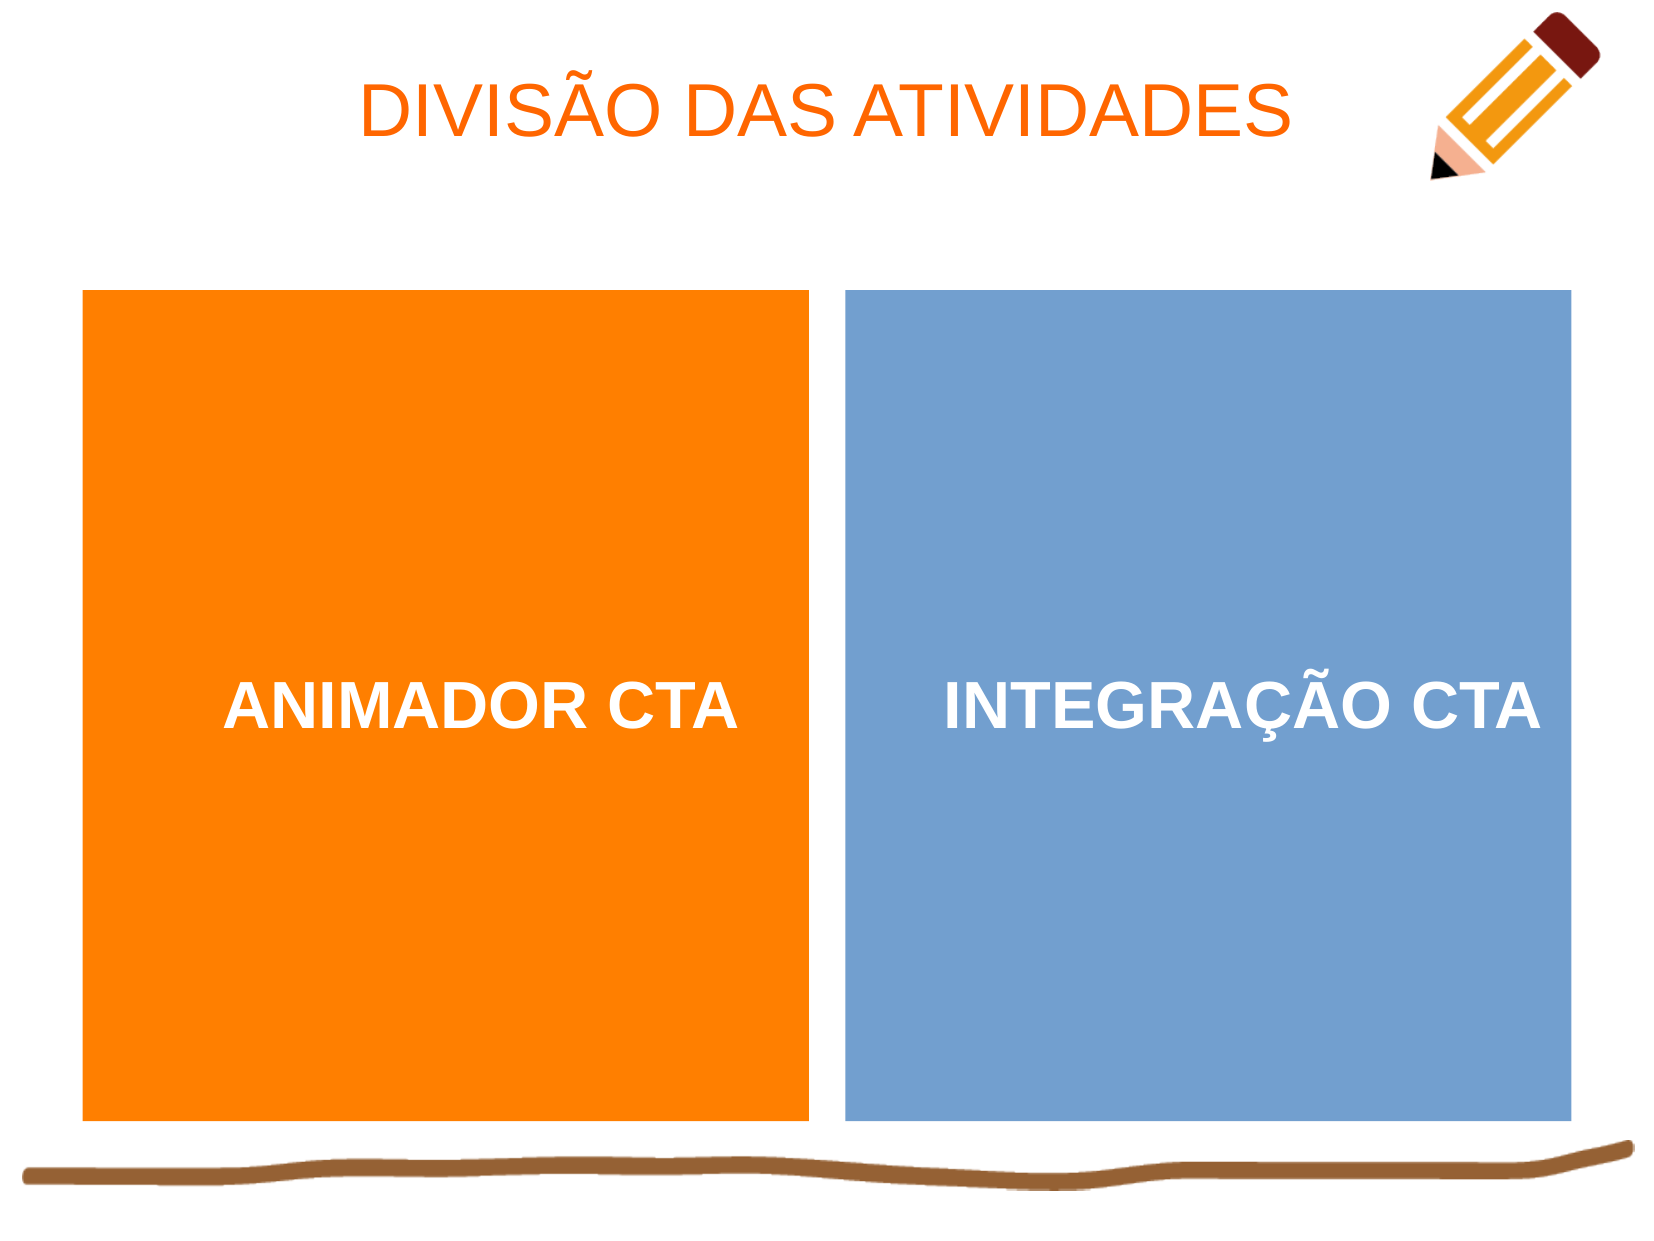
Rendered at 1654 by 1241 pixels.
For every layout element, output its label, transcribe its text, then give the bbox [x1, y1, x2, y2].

list ANIMADOR CTA [82, 290, 809, 1122]
picture [1430, 12, 1601, 181]
picture [22, 1140, 1635, 1191]
title DIVISÃO DAS ATIVIDADES [82, 49, 1571, 172]
list INTEGRAÇÃO CTA [845, 290, 1572, 1122]
